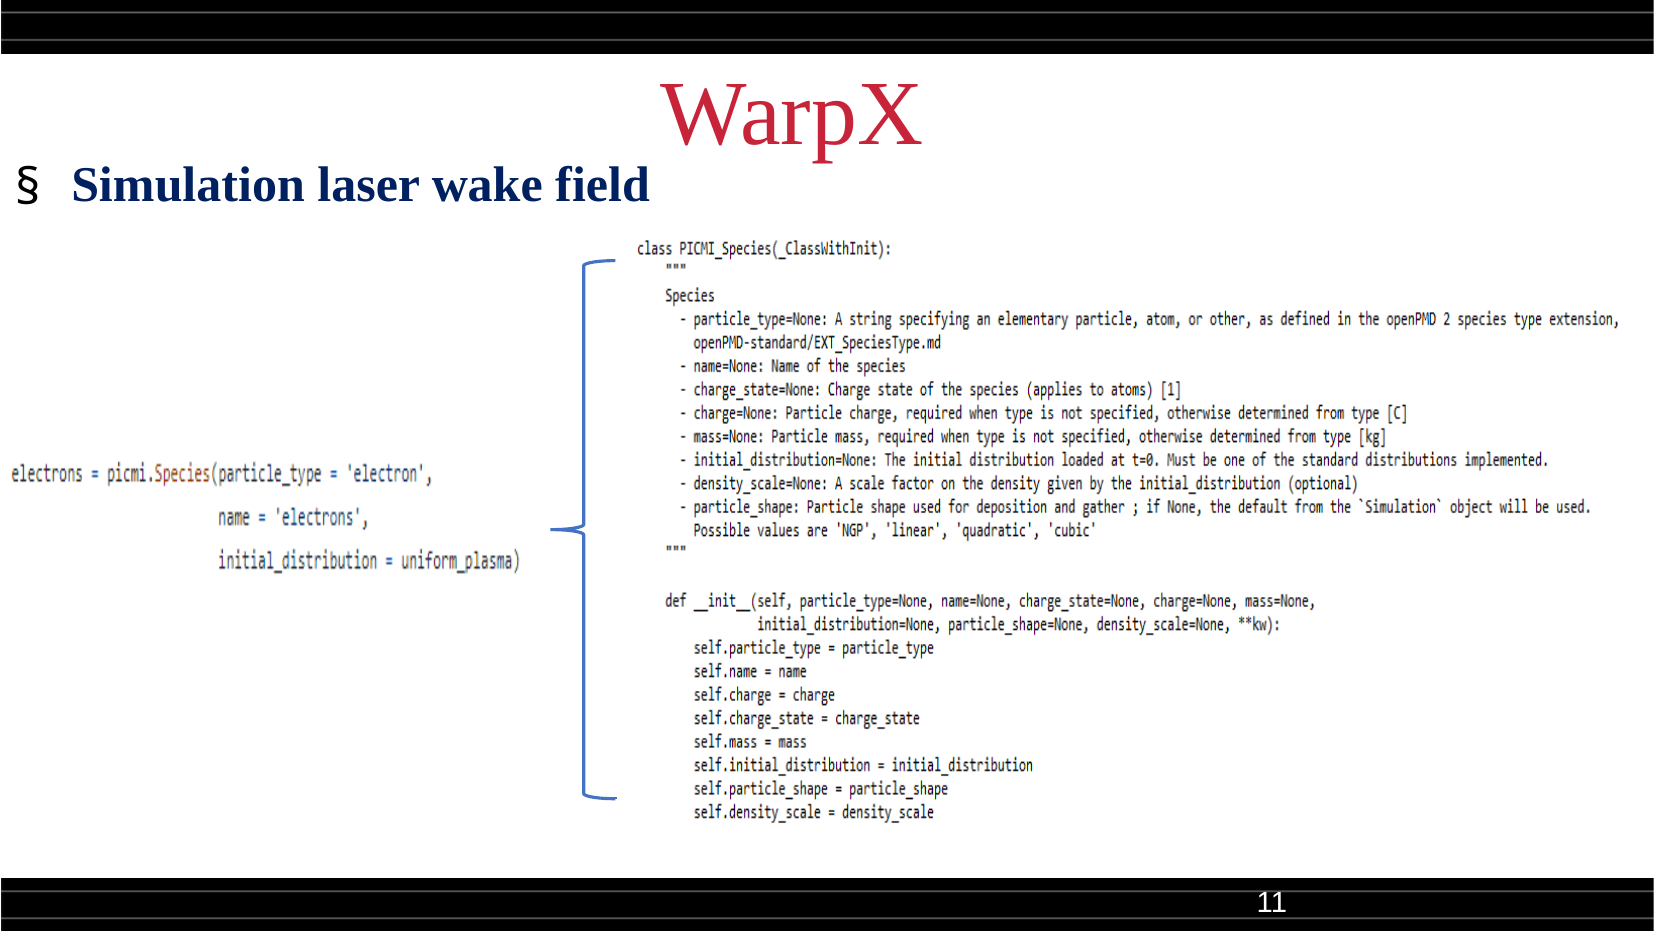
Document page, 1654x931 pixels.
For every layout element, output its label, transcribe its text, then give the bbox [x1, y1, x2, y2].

picture [578, 225, 1629, 834]
picture [0, 420, 582, 639]
title WarpX [48, 52, 1537, 164]
text_box Simulation laser wake field [0, 149, 778, 226]
